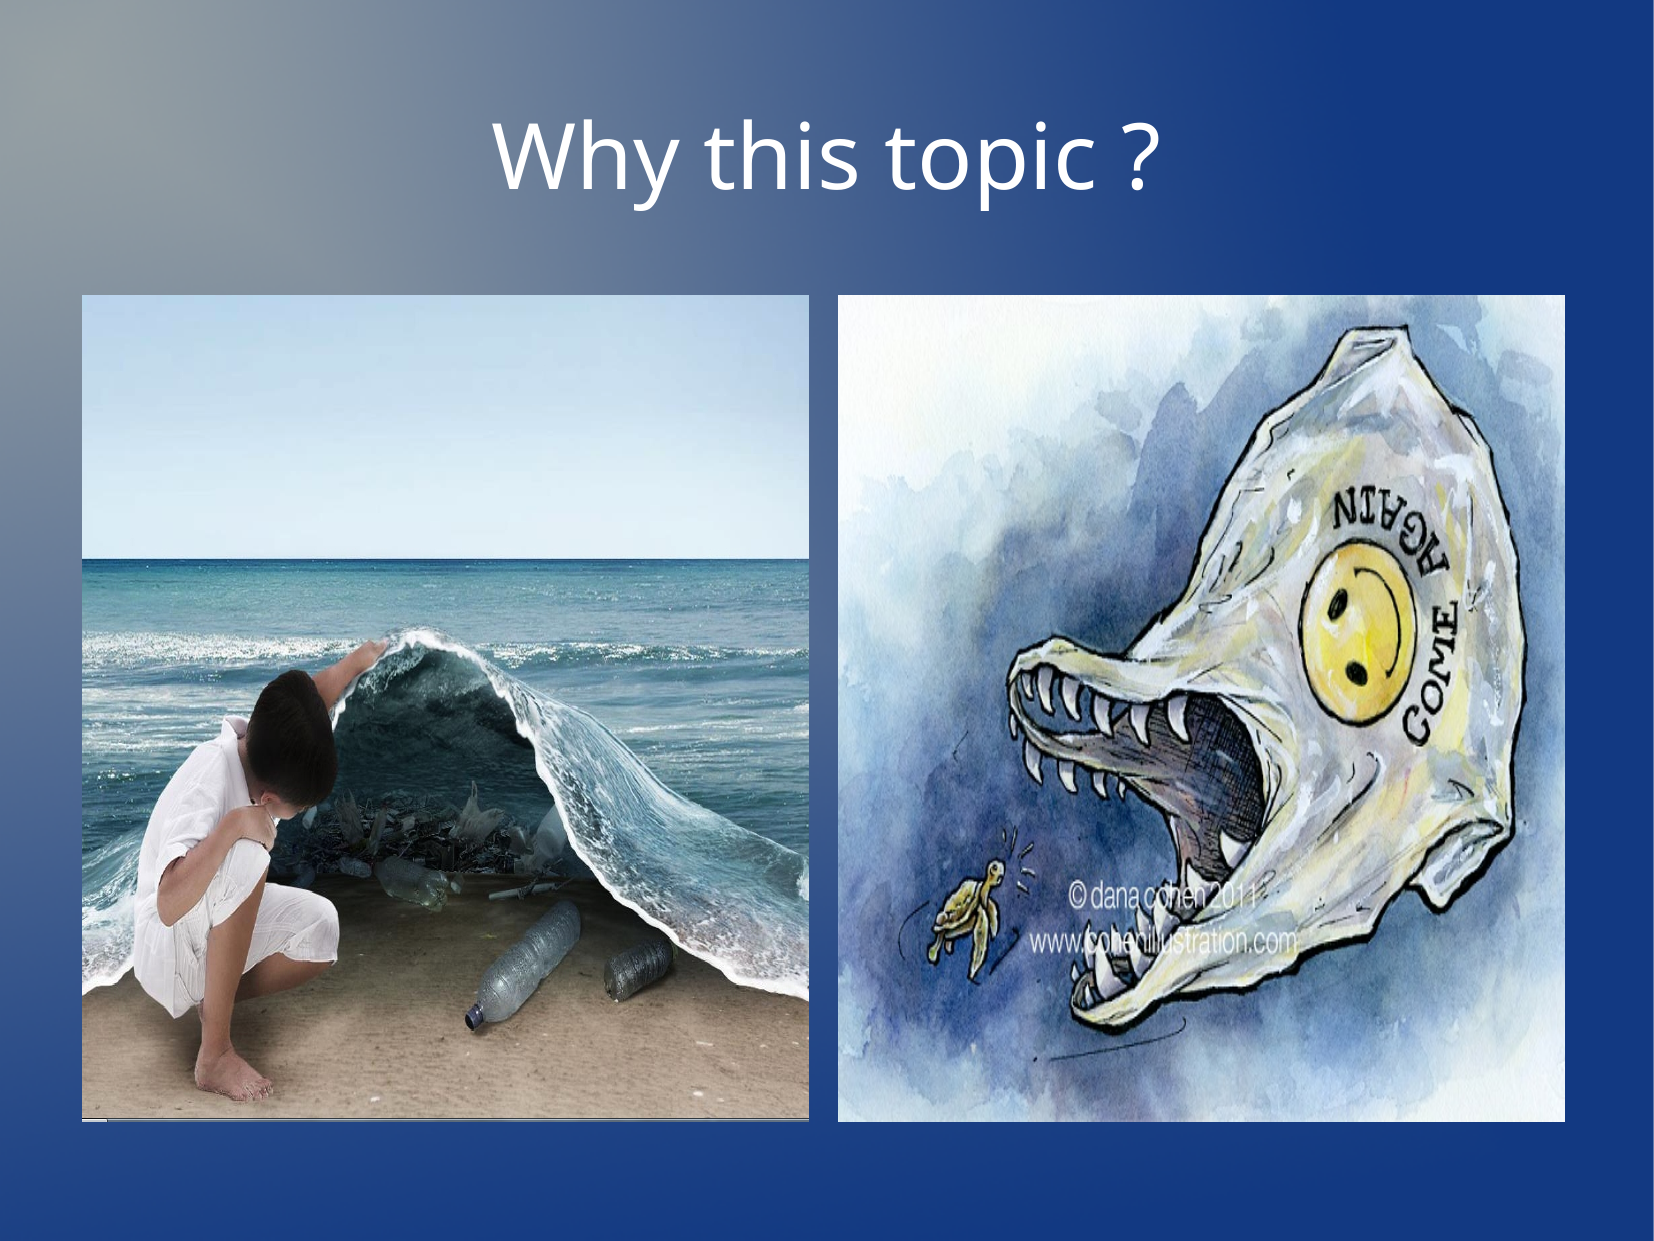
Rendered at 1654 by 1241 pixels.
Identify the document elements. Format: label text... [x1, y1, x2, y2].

title Why this topic ? [82, 97, 1571, 208]
picture [0, 0, 1654, 1241]
